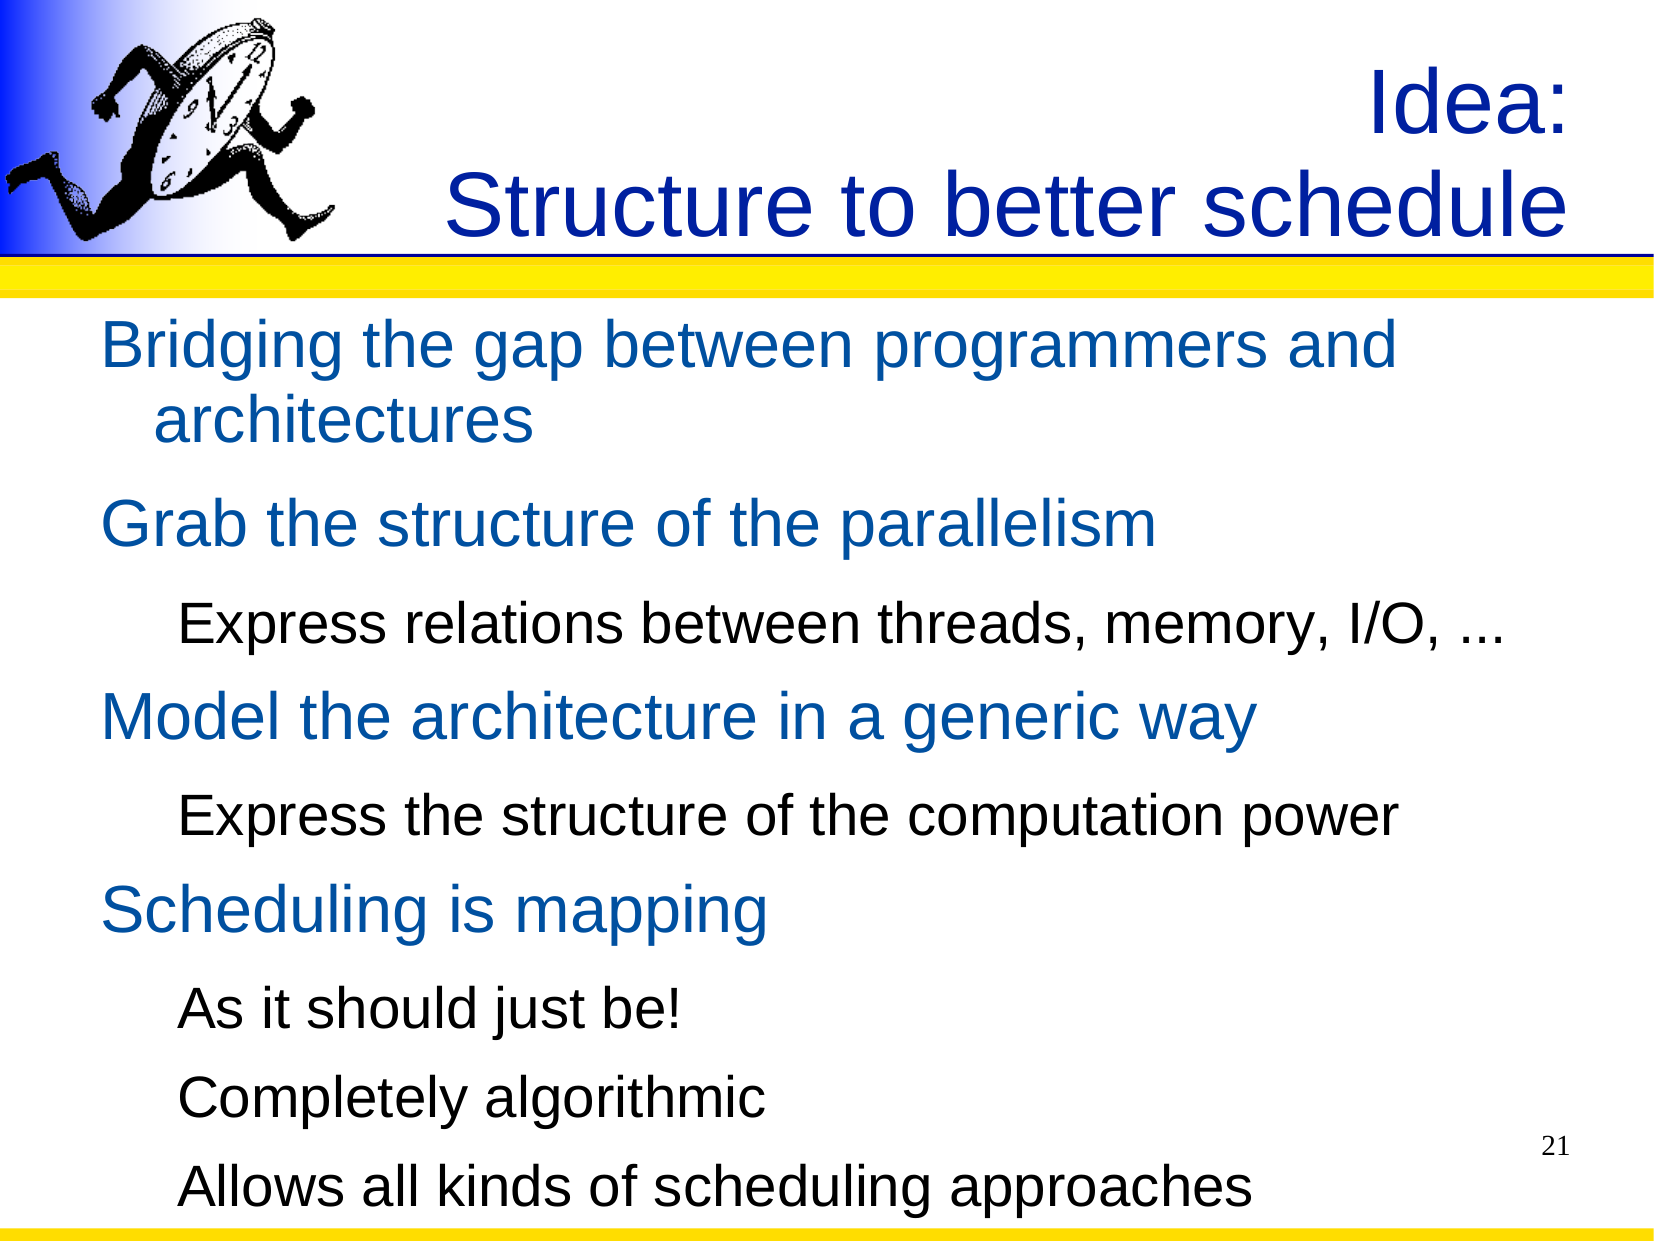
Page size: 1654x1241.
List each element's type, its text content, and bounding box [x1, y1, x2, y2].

picture [4, 9, 343, 253]
list Bridging the gap between programmers and architectures Grab the structure of the parallelism Express relations between threads, memory, I/O, ... Model the architecture in a generic way Express the structure of the computation power Scheduling is mapping As it should just be! Completely algorithmic Allows all kinds of scheduling approaches [82, 307, 1571, 1219]
title Idea: Structure to better schedule [372, 50, 1571, 256]
